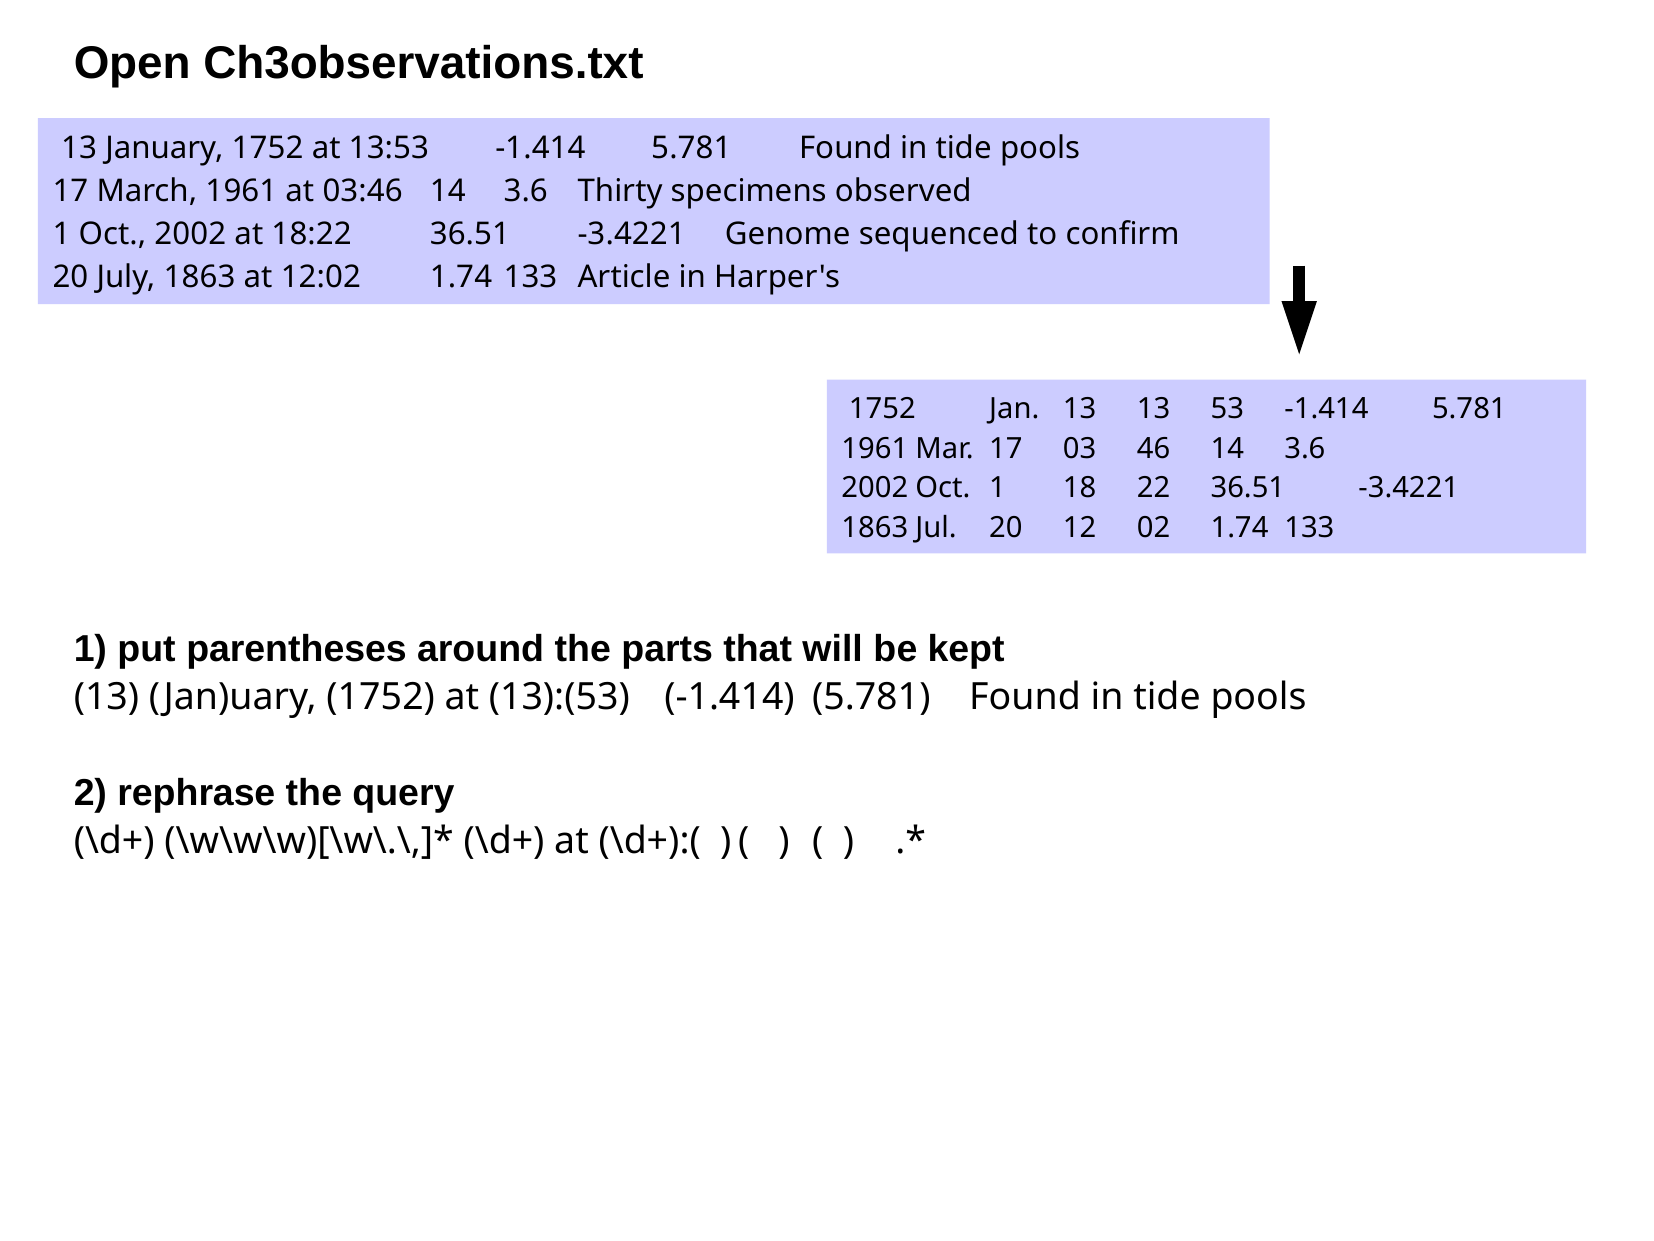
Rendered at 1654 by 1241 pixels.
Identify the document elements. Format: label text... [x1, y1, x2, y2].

text_box 1) put parentheses around the parts that will be kept (13) (Jan)uary, (1752) at (13):(53) (-1.414) (5.781) Found in tide pools 2) rephrase the query (\d+) (\w\w\w)[\w\.\,]* (\d+) at (\d+):( ) ( ) ( ) .* [59, 620, 1595, 893]
text_box Open Ch3observations.txt [59, 29, 761, 96]
text_box 1752 Jan. 13 13 53 -1.414 5.781 1961 Mar. 17 03 46 14 3.6 2002 Oct. 1 18 22 36.51 -3.4221 1863 Jul. 20 12 02 1.74 133 [826, 379, 1587, 532]
text_box 13 January, 1752 at 13:53 -1.414 5.781 Found in tide pools 17 March, 1961 at 03:46 14 3.6 Thirty specimens observed 1 Oct., 2002 at 18:22 36.51 -3.4221 Genome sequenced to confirm 20 July, 1863 at 12:02 1.74 133 Article in Harper's [37, 118, 1270, 296]
